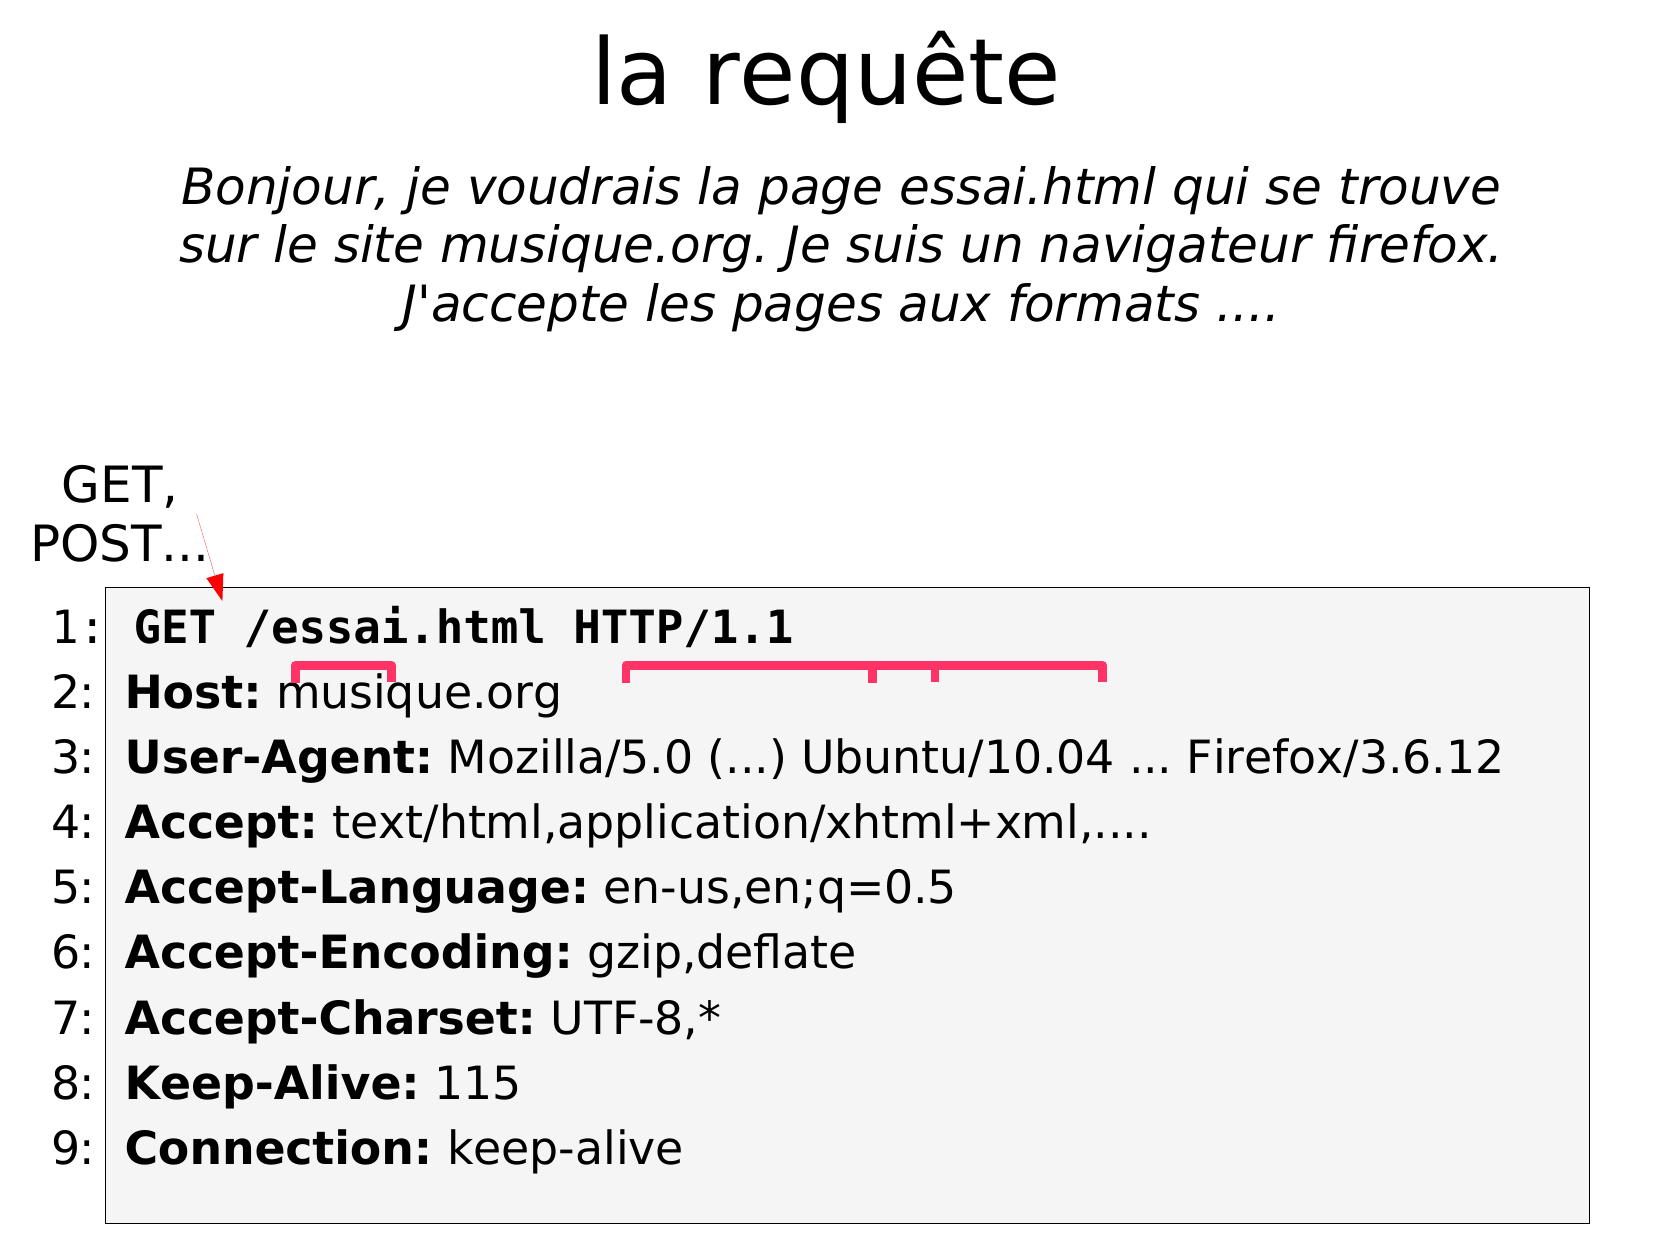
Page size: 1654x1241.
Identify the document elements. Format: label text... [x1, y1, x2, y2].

text_box [105, 587, 221, 1224]
text_box [223, 587, 1590, 1224]
text_box 1: GET /essai.html HTTP/1.1 2: Host: musique.org 3: User-Agent: Mozilla/5.0 (...) Ubuntu/10.04 ... Firefox/3.6.12 4: Accept: text/html,application/xhtml+xml,.... 5: Accept-Language: en-us,en;q=0.5 6: Accept-Encoding: gzip,deflate 7: Accept-Charset: UTF-8,* 8: Keep-Alive: 115 9: Connection: keep-alive [123, 601, 1433, 1241]
text_box Bonjour, je voudrais la page essai.html qui se trouve sur le site musique.org. Je suis un navigateur firefox. J'accepte les pages aux formats .... [179, 158, 1565, 333]
text_box GET, POST... [30, 456, 342, 515]
title la requête [0, 11, 1654, 134]
